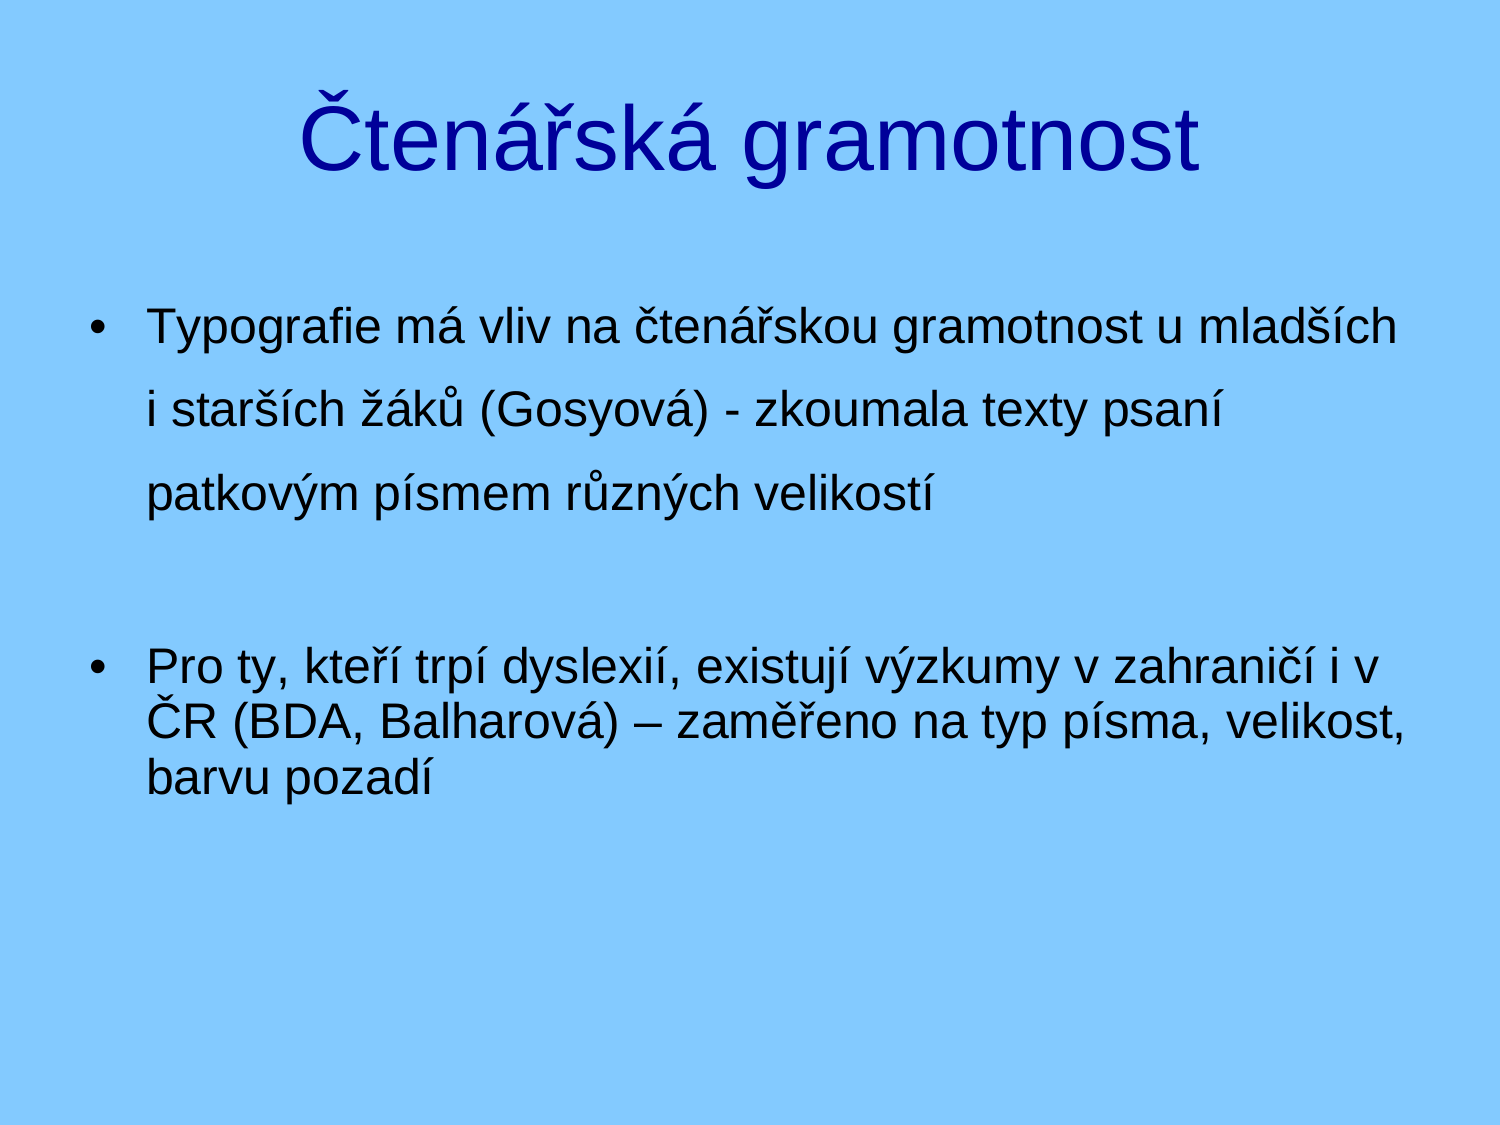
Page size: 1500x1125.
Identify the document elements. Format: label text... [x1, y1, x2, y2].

list Typografie má vliv na čtenářskou gramotnost u mladších i starších žáků (Gosyová) - zkoumala texty psaní patkovým písmem různých velikostí Pro ty, kteří trpí dyslexií, existují výzkumy v zahraničí i v ČR (BDA, Balharová) – zaměřeno na typ písma, velikost, barvu pozadí [75, 262, 1426, 1006]
title Čtenářská gramotnost [75, 21, 1426, 257]
